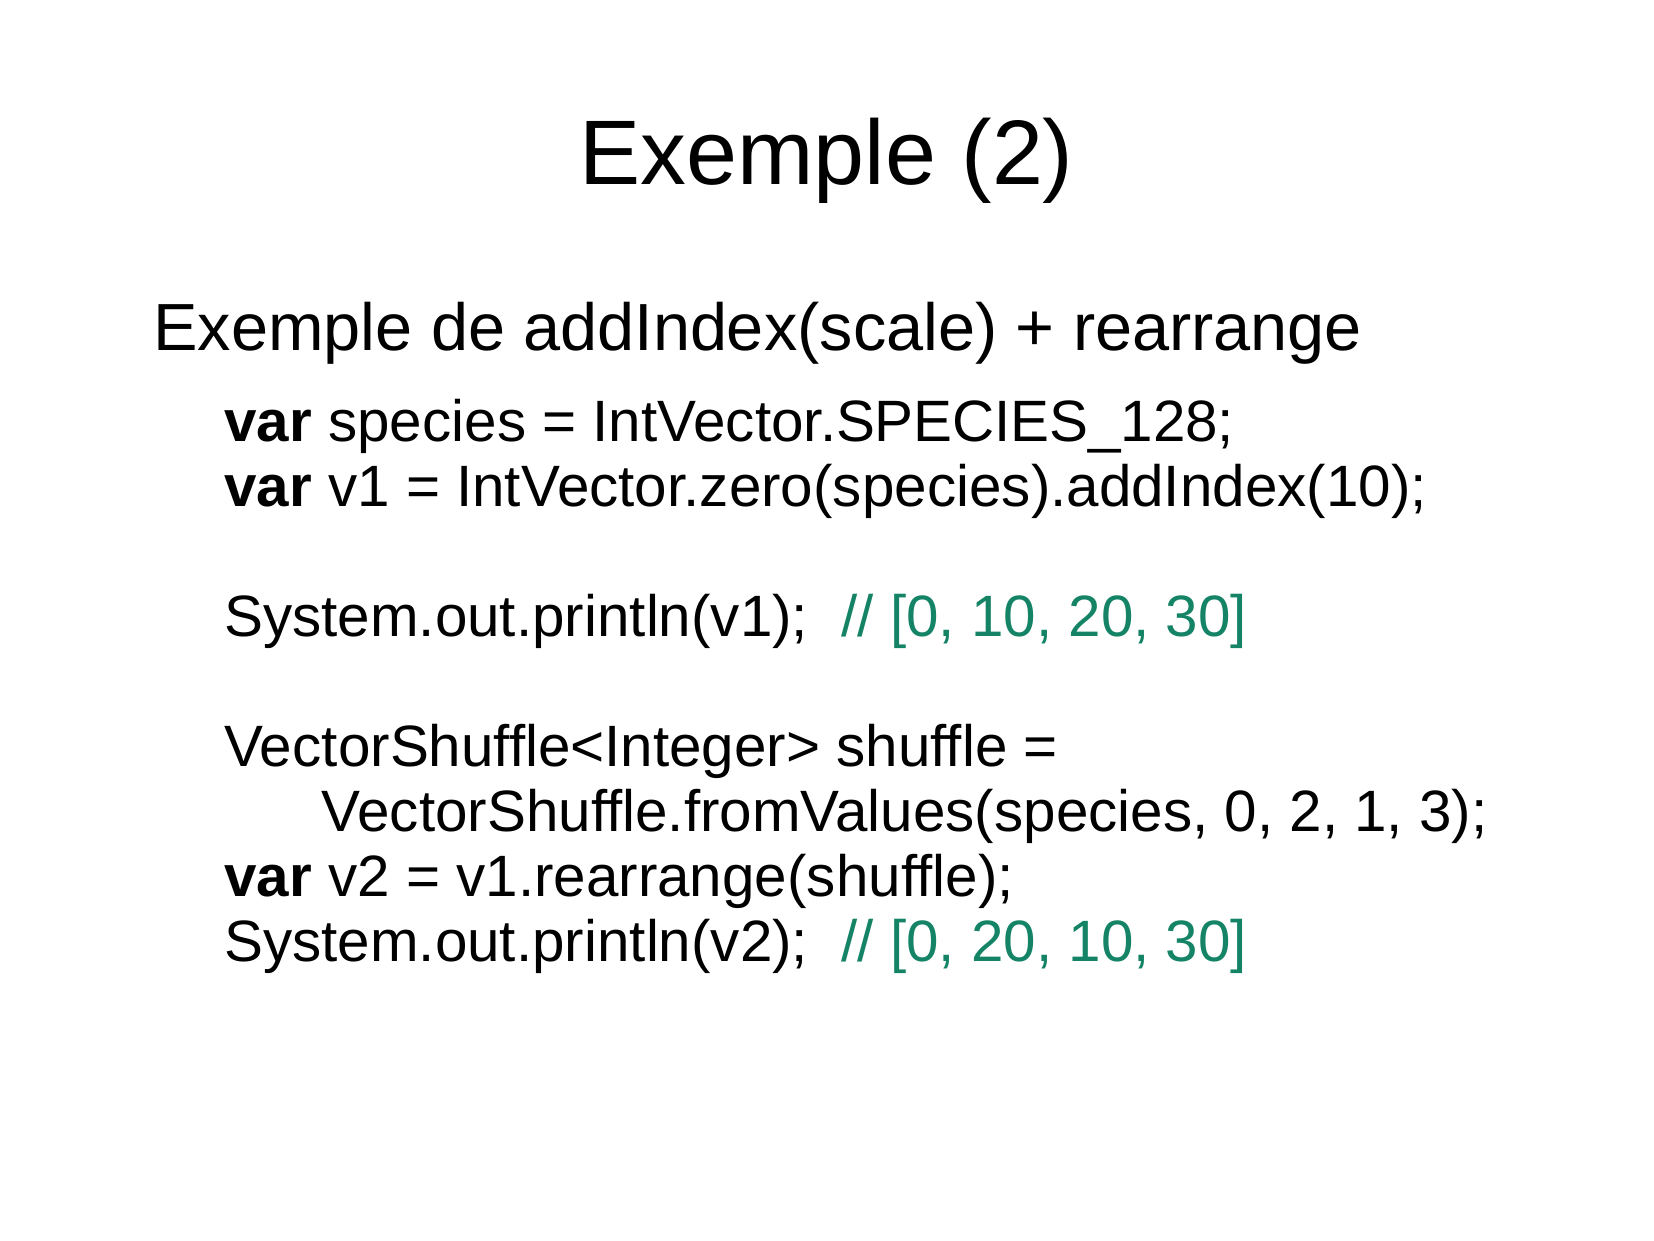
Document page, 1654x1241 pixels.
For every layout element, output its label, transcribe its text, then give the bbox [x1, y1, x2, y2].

title Exemple (2) [82, 49, 1571, 257]
list Exemple de addIndex(scale) + rearrange var species = IntVector.SPECIES_128; var v1 = IntVector.zero(species).addIndex(10); System.out.println(v1); // [0, 10, 20, 30] VectorShuffle<Integer> shuffle = VectorShuffle.fromValues(species, 0, 2, 1, 3); var v2 = v1.rearrange(shuffle); System.out.println(v2); // [0, 20, 10, 30] [82, 290, 1571, 1156]
